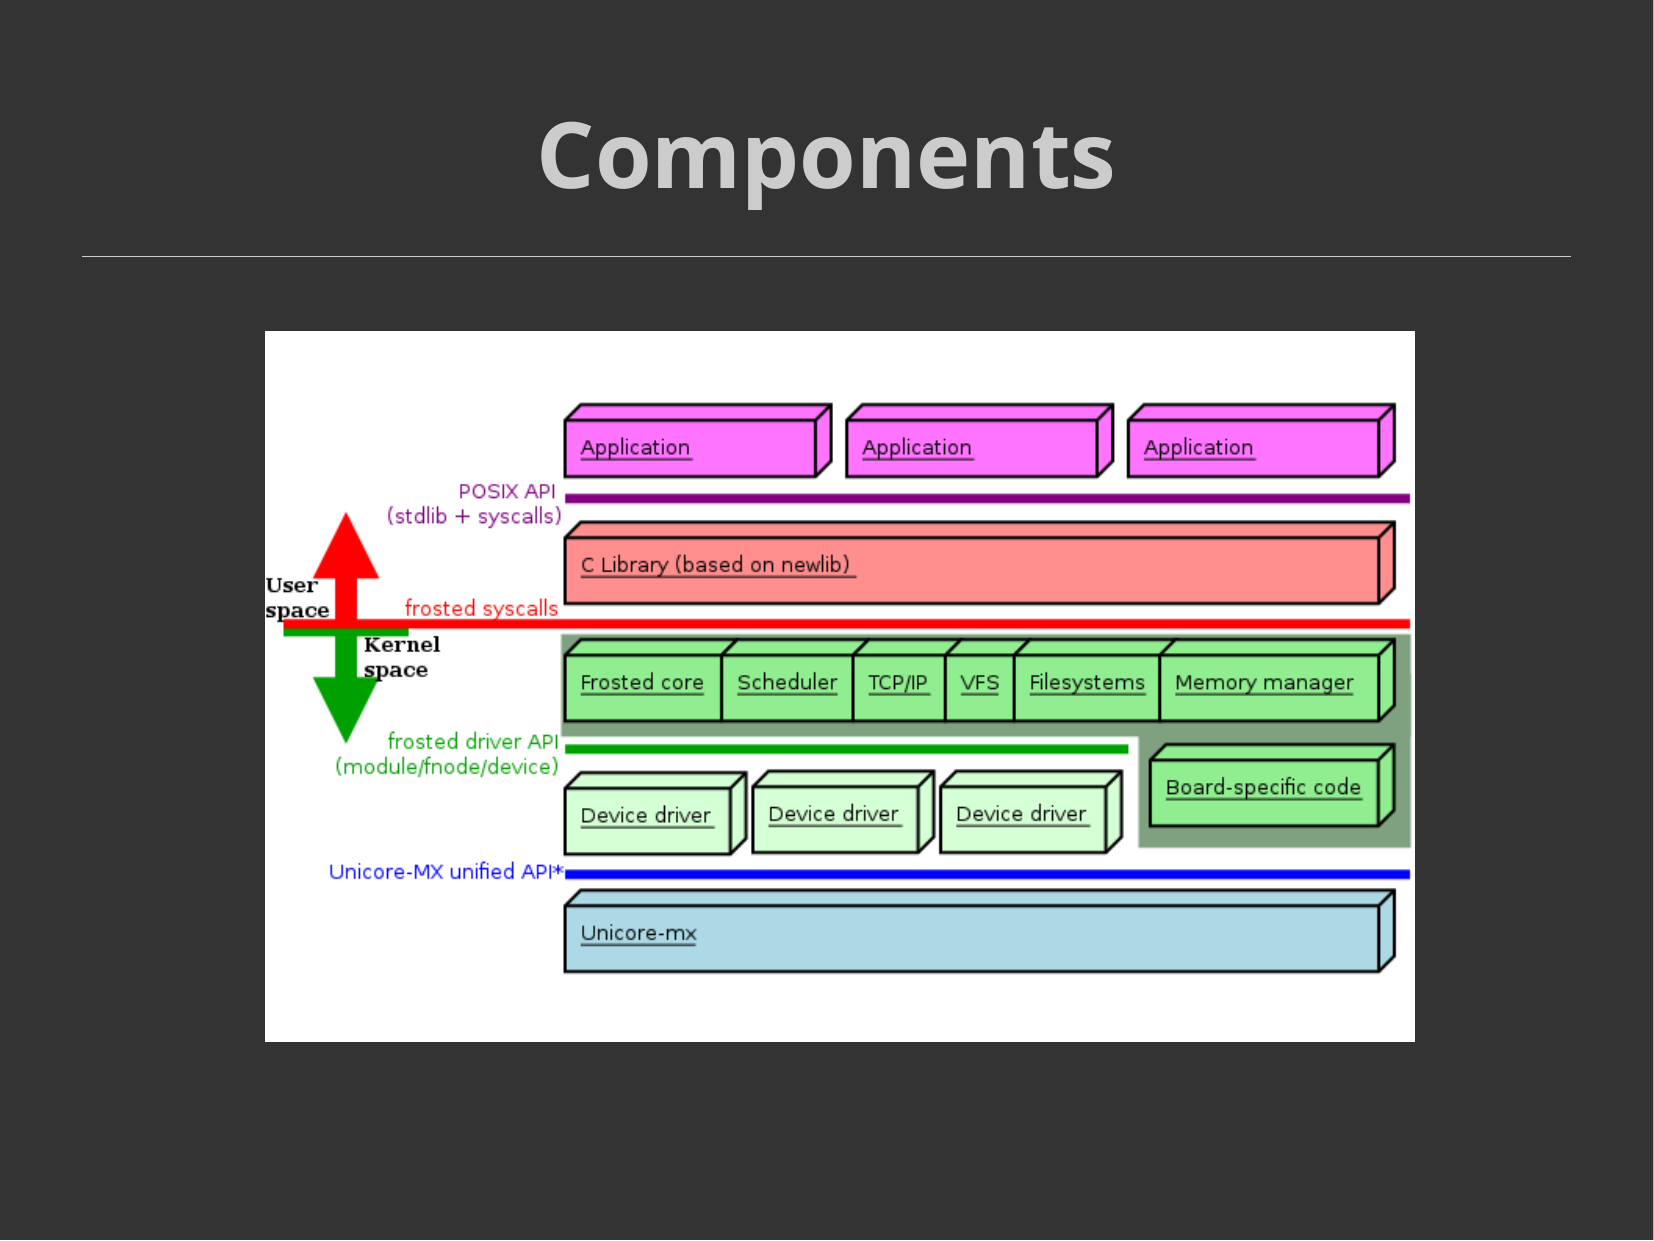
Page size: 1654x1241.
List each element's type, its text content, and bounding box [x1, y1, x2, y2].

picture [265, 331, 1415, 1042]
title Components [82, 49, 1571, 257]
